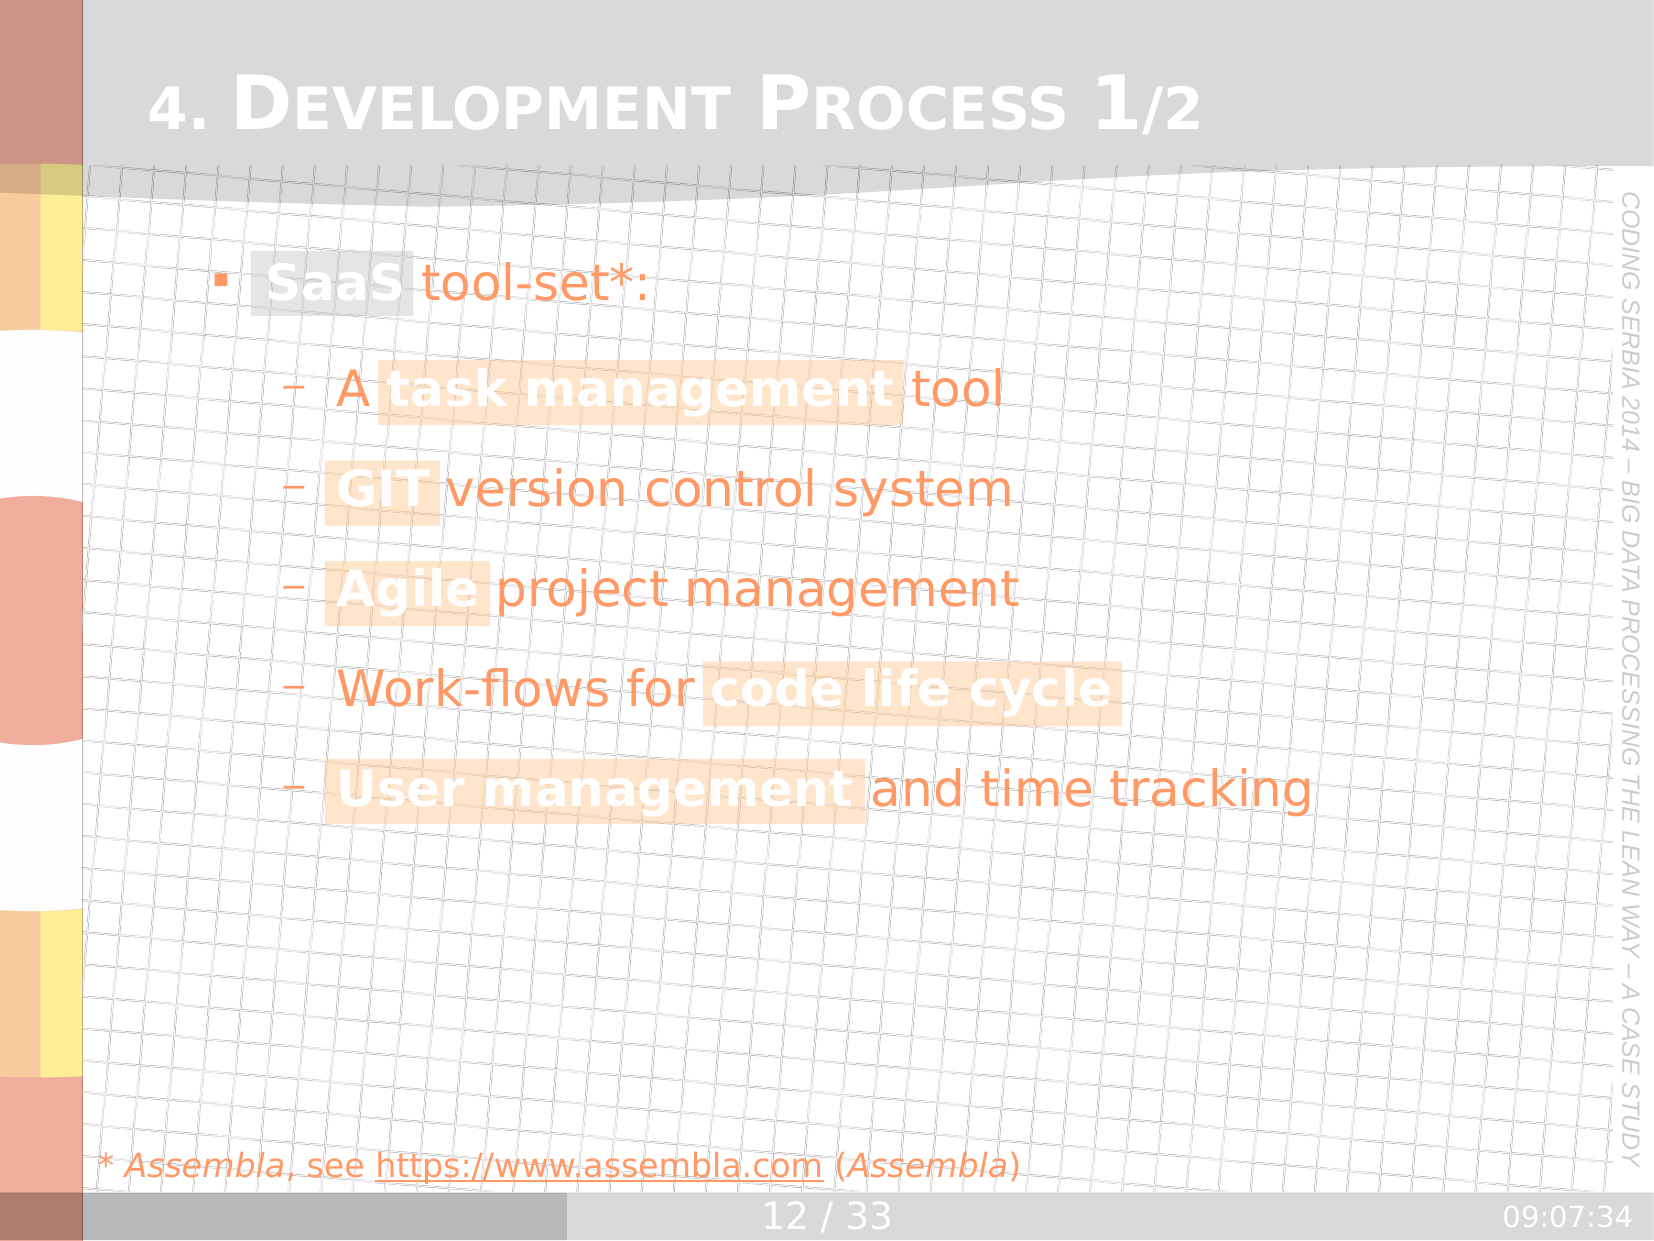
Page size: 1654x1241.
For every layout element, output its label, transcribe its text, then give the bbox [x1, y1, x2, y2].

list SaaS tool-set*: A task management tool GIT version control system Agile project management Work-flows for code life cycle User management and time tracking [194, 253, 1554, 1139]
picture [82, 165, 1613, 1192]
title 4. DEVELOPMENT PROCESS 1/2 [147, 41, 1548, 166]
text_box * Assembla, see https://www.assembla.com (Assembla) [82, 1139, 1560, 1194]
text_box [0, 1192, 567, 1241]
